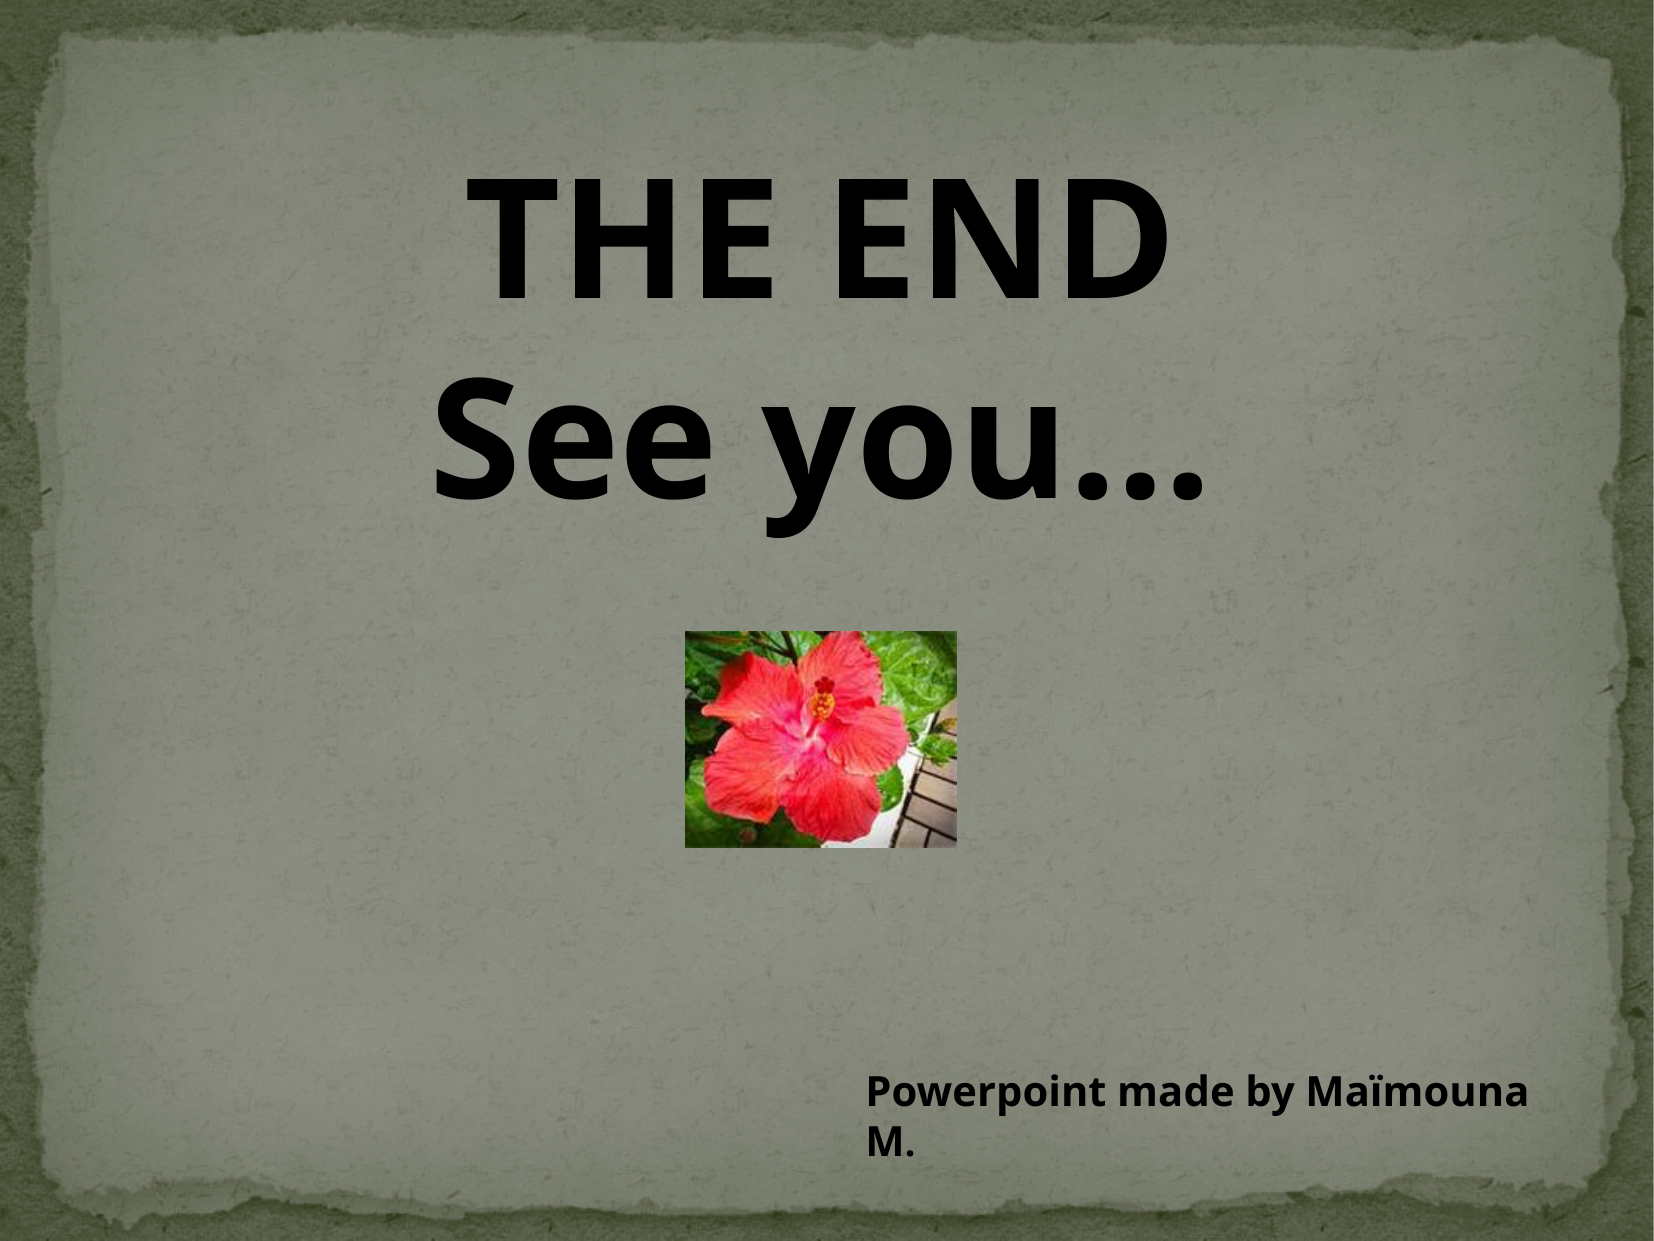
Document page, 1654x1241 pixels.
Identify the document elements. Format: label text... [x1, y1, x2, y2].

text_box Powerpoint made by Maïmouna M. [850, 1057, 1583, 1123]
text_box THE END See you… [401, 123, 1241, 544]
picture [685, 631, 957, 848]
